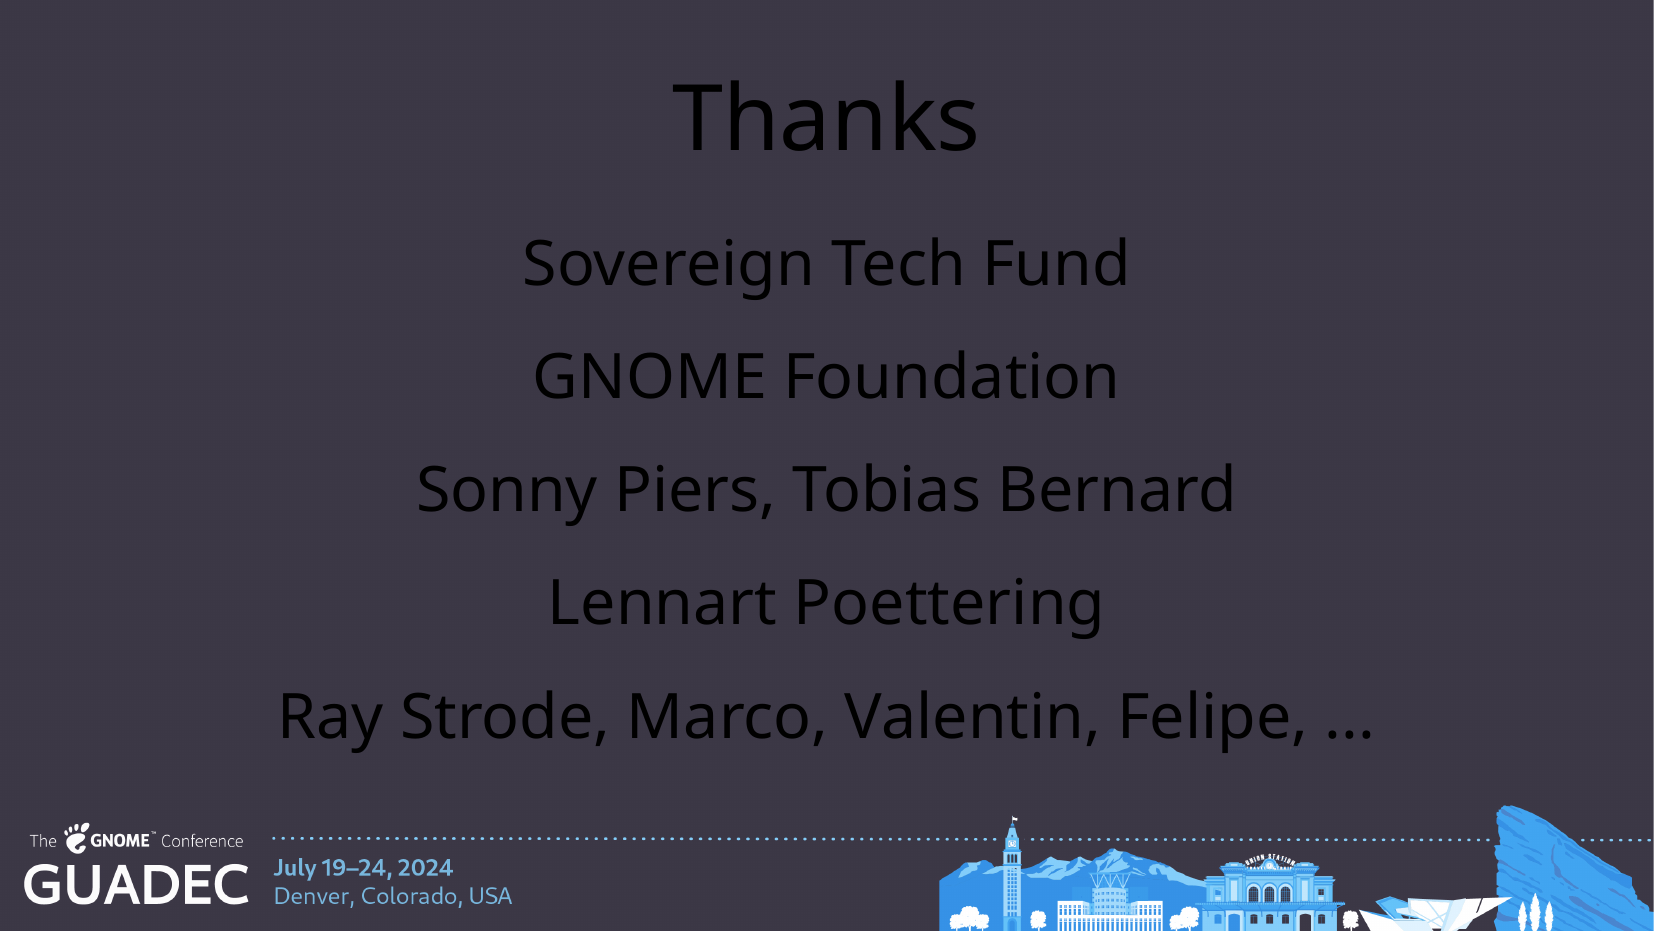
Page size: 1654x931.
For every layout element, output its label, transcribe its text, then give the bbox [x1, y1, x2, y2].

list Sovereign Tech Fund GNOME Foundation Sonny Piers, Tobias Bernard Lennart Poettering Ray Strode, Marco, Valentin, Felipe, ... [82, 217, 1571, 758]
title Thanks [82, 37, 1571, 193]
picture [0, 0, 1654, 931]
